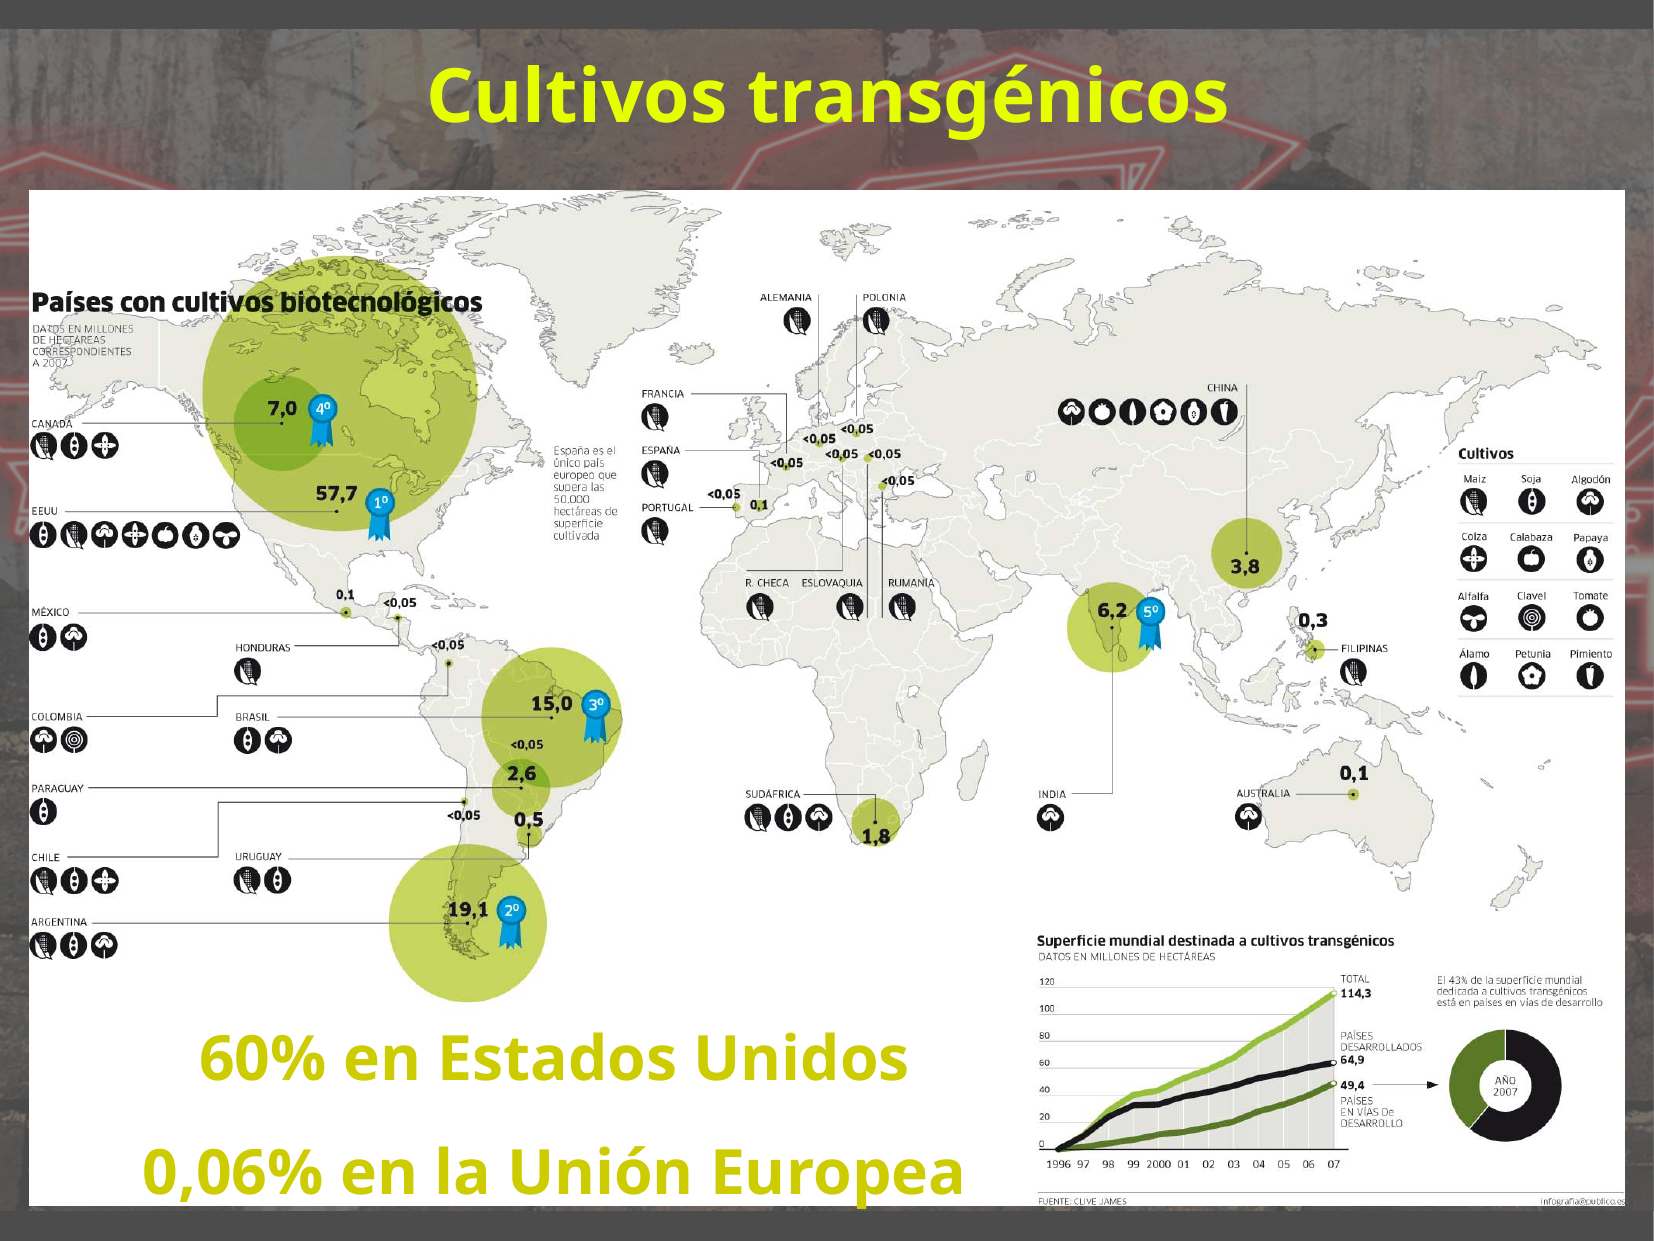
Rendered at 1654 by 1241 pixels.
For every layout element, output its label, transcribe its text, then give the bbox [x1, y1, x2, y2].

list 60% en Estados Unidos 0,06% en la Unión Europea [0, 1013, 1039, 1196]
picture [0, 29, 1654, 1211]
title Cultivos transgénicos [59, 31, 1571, 156]
